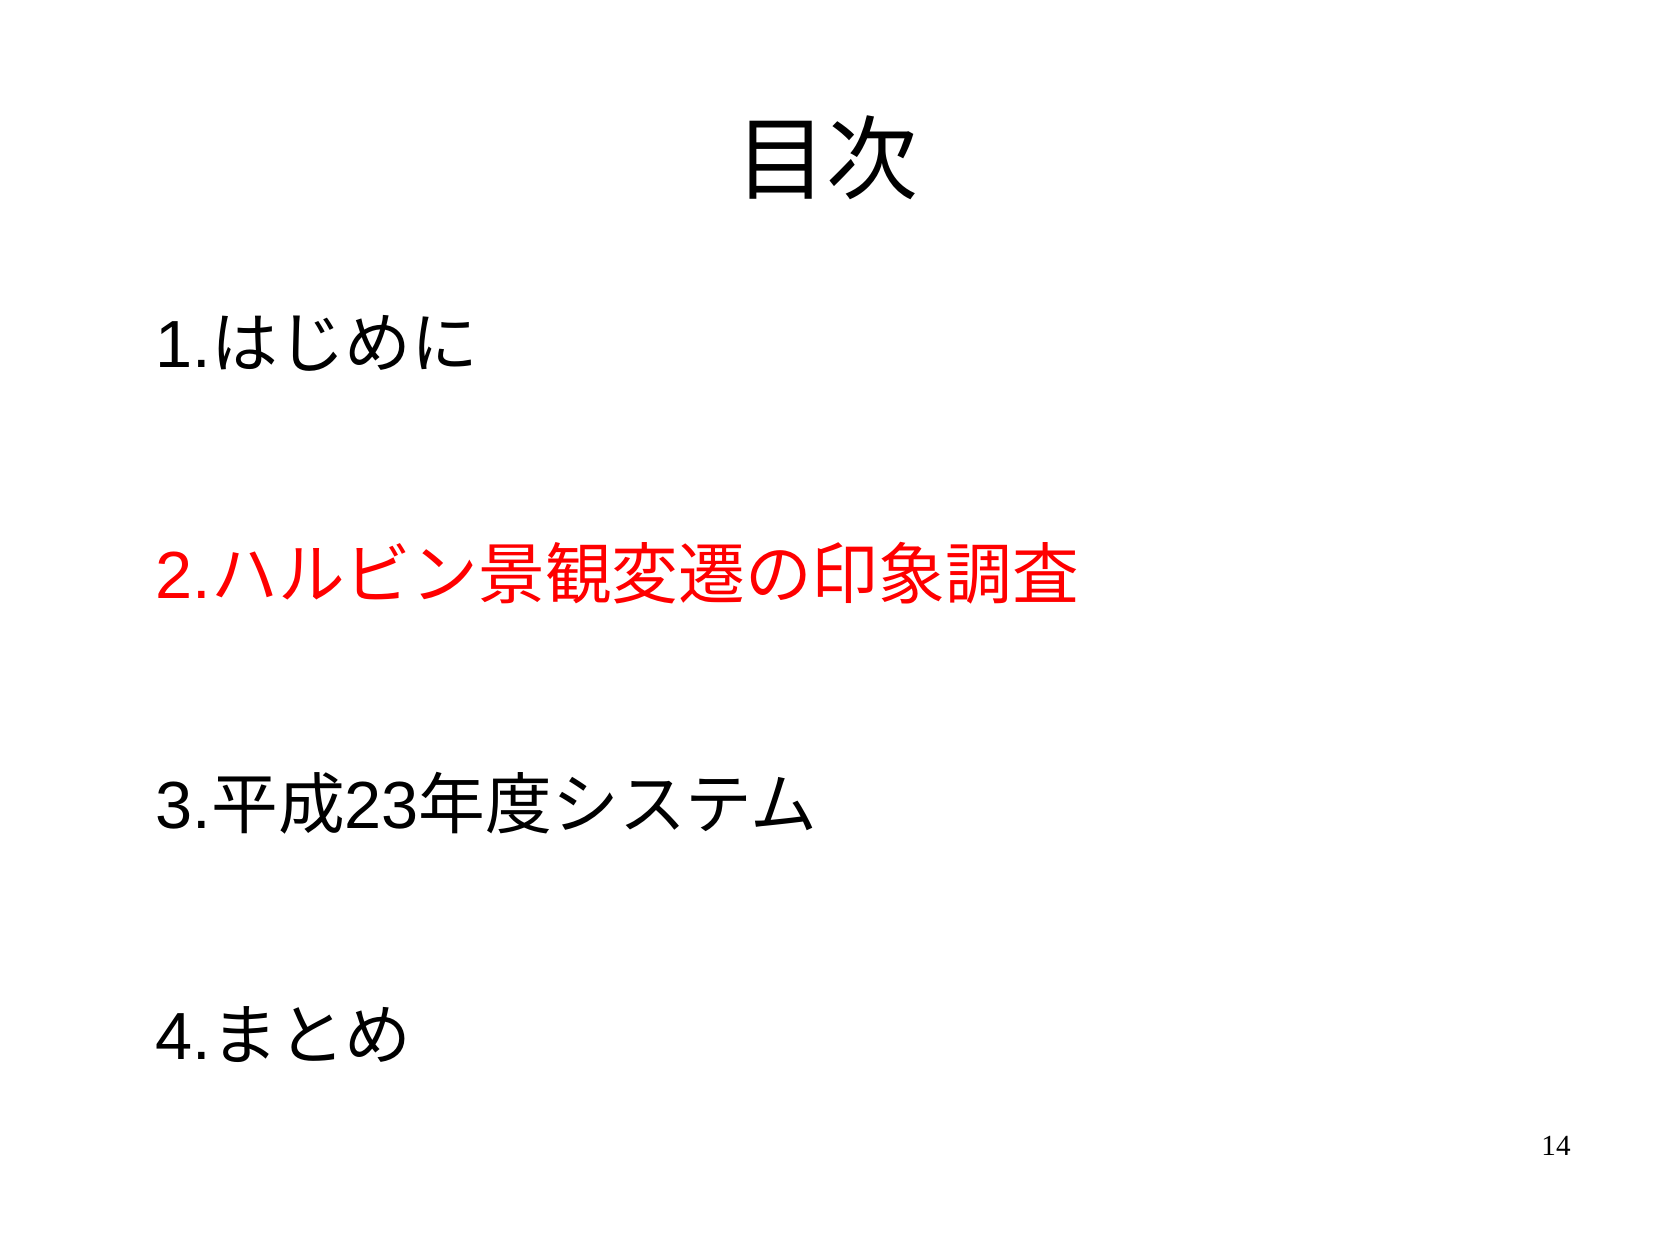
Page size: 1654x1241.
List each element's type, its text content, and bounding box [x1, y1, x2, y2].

list 1.はじめに 2.ハルビン景観変遷の印象調査 3.平成23年度システム 4.まとめ [82, 290, 1571, 1109]
title 目次 [82, 49, 1571, 257]
